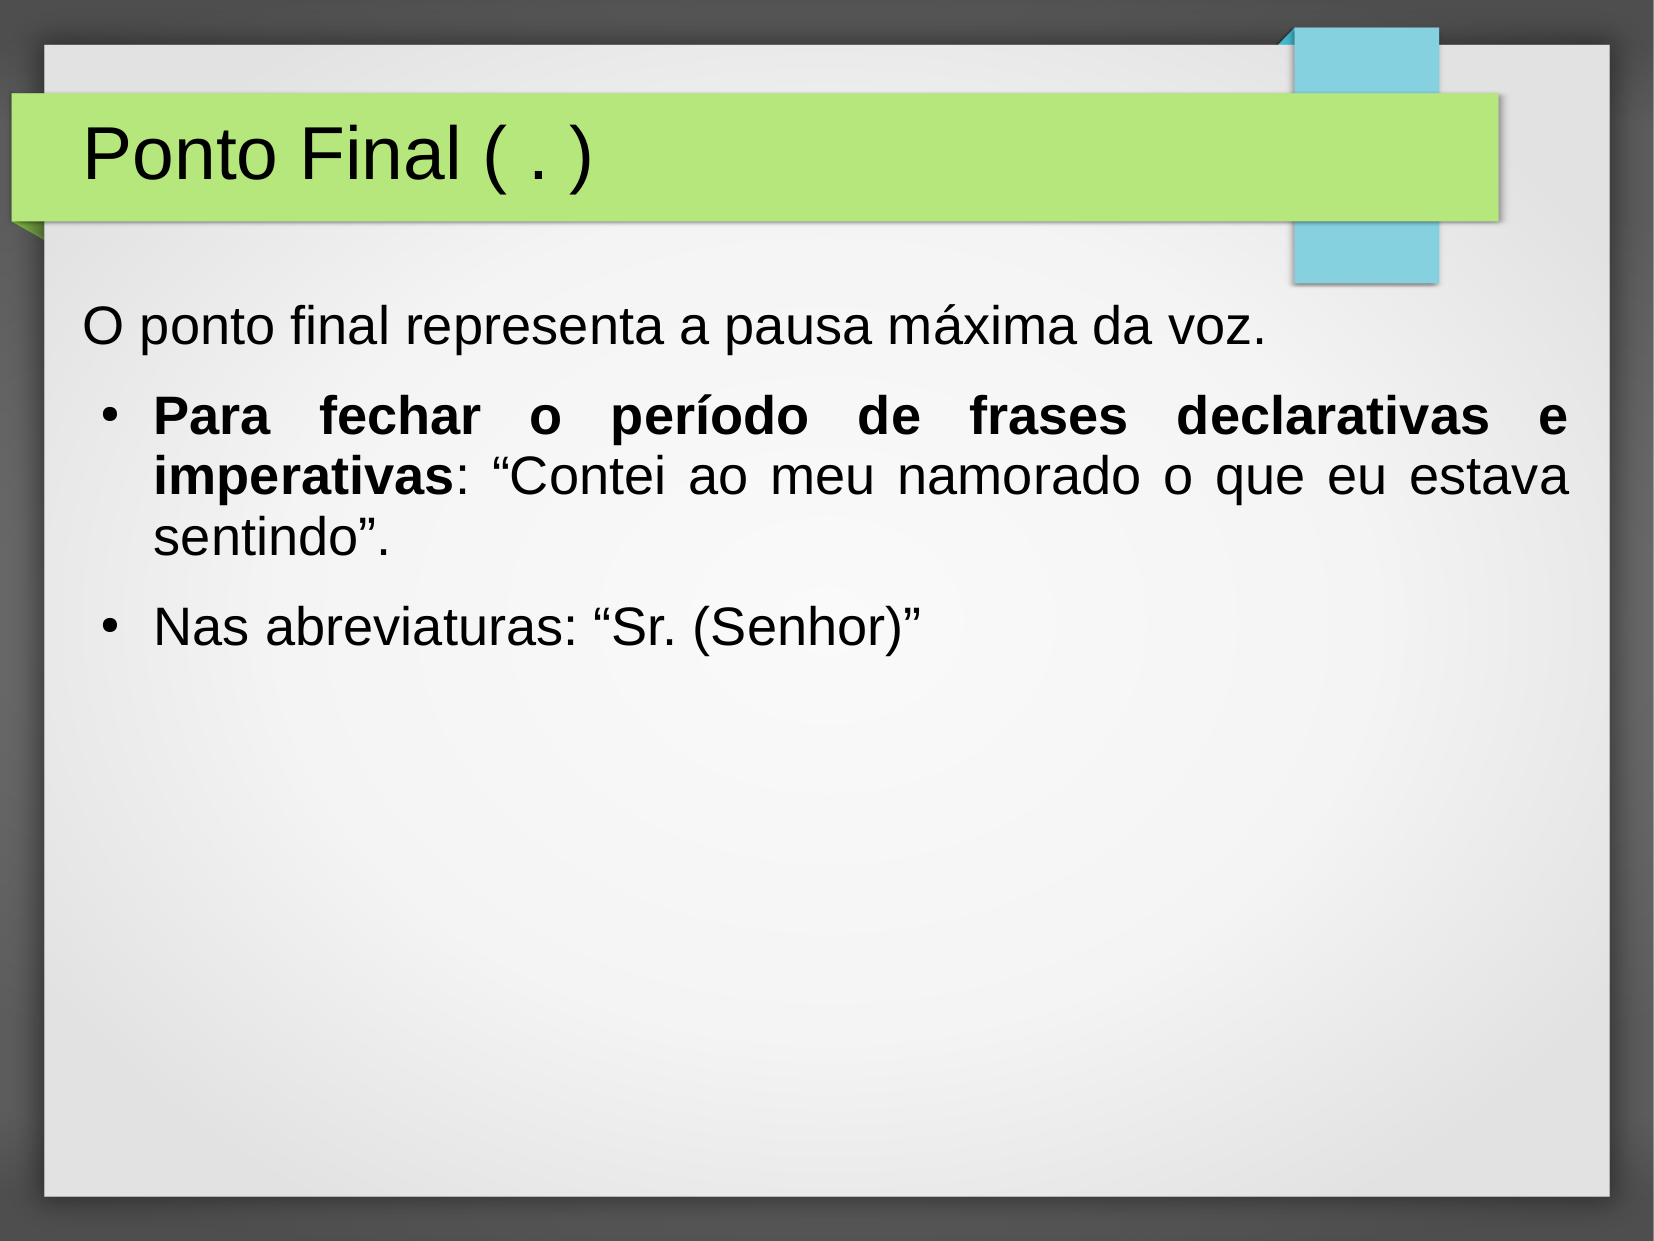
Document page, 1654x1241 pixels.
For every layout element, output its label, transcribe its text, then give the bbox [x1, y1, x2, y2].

picture [0, 0, 1654, 1241]
list O ponto final representa a pausa máxima da voz. Para fechar o período de frases declarativas e imperativas: “Contei ao meu namorado o que eu estava sentindo”. Nas abreviaturas: “Sr. (Senhor)” [82, 295, 1571, 1015]
title Ponto Final ( . ) [82, 94, 1264, 213]
